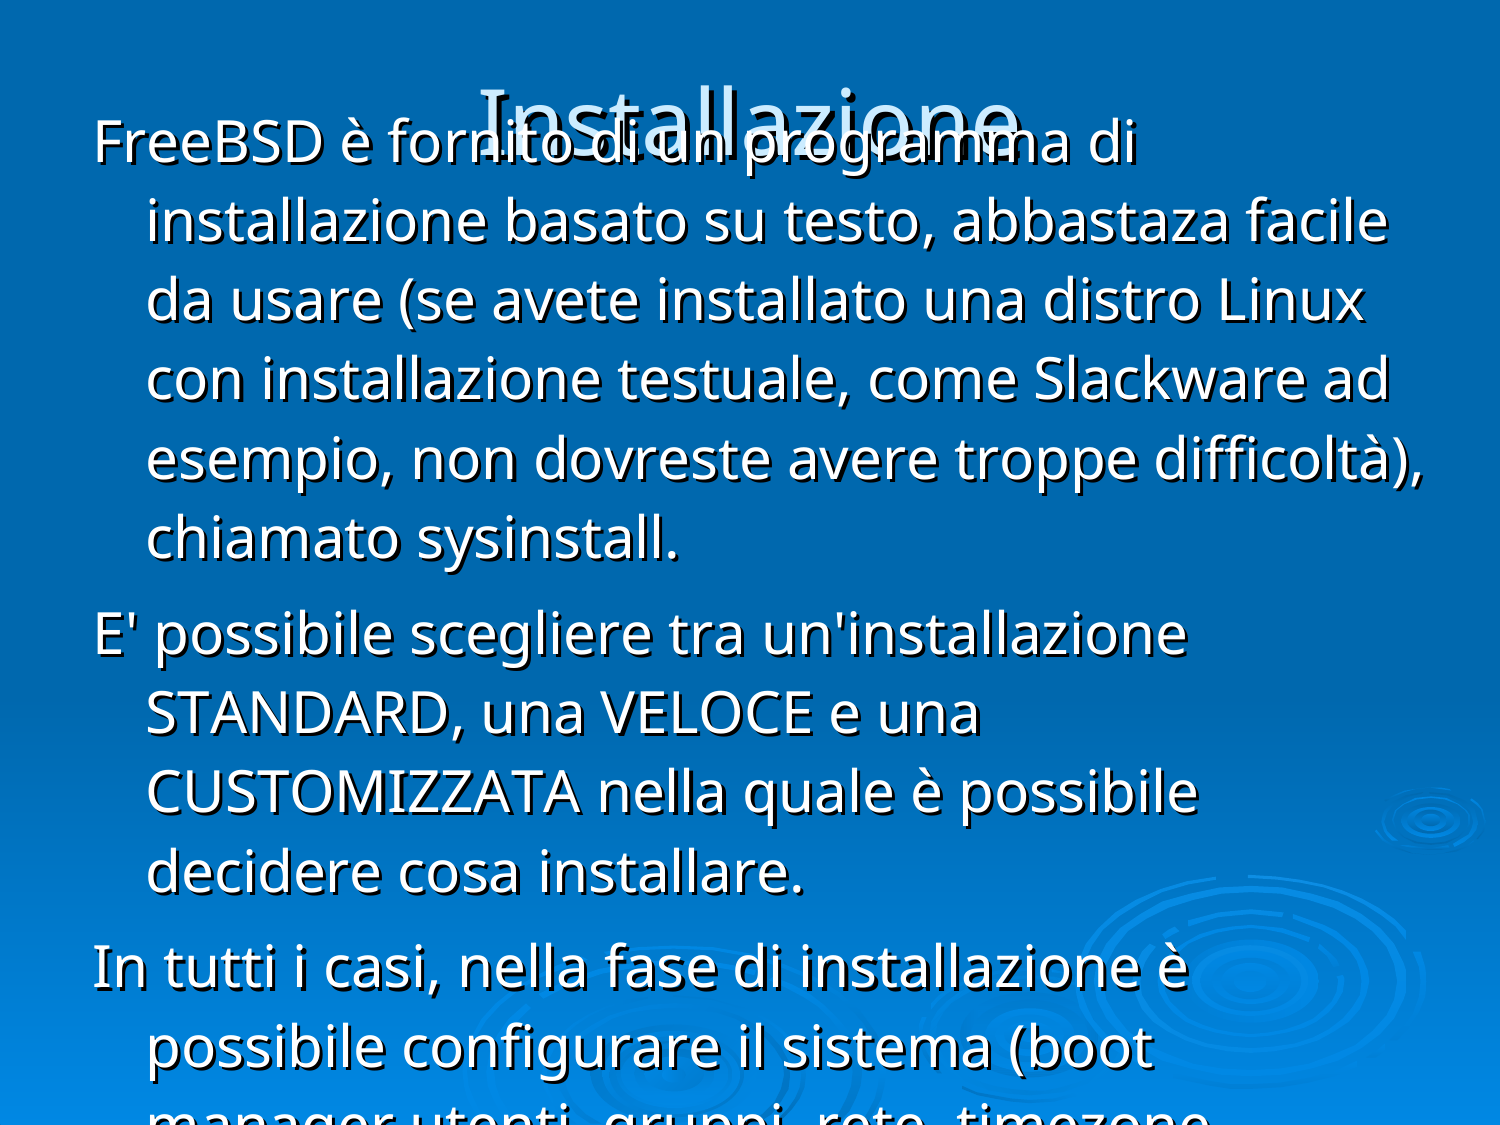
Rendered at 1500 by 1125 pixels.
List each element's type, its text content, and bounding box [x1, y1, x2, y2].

subtitle FreeBSD è fornito di un programma di installazione basato su testo, abbastaza facile da usare (se avete installato una distro Linux con installazione testuale, come Slackware ad esempio, non dovreste avere troppe difficoltà), chiamato sysinstall. E' possibile scegliere tra un'installazione STANDARD, una VELOCE e una CUSTOMIZZATA nella quale è possibile decidere cosa installare. In tutti i casi, nella fase di installazione è possibile configurare il sistema (boot manager,utenti, gruppi, rete, timezone, keymap, etc.etc.) [75, 234, 1425, 1109]
title Installazione [112, 15, 1388, 225]
